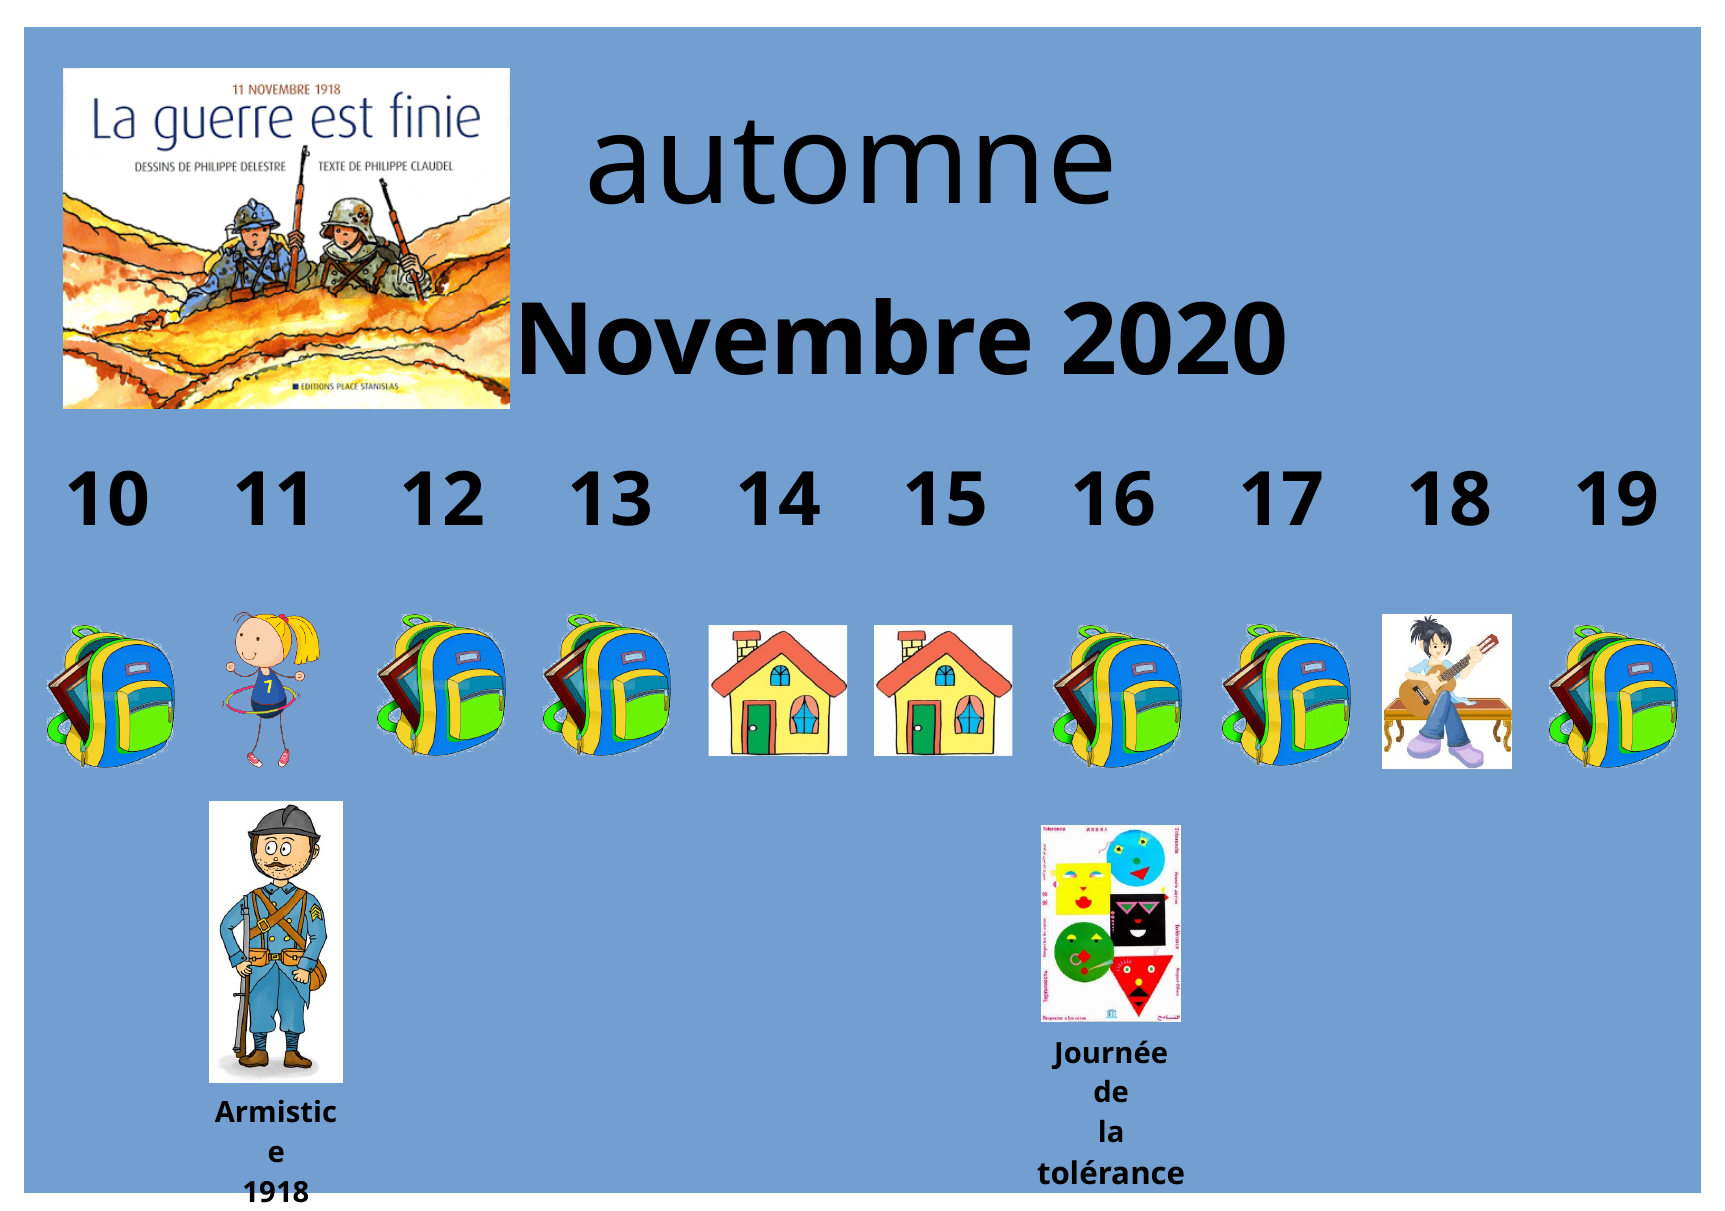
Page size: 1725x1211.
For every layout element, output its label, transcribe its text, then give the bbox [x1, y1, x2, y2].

picture [543, 614, 671, 756]
table_cell [24, 603, 191, 780]
picture [874, 625, 1013, 756]
picture [47, 625, 175, 768]
picture [377, 614, 506, 756]
text_box Journée de la tolérance [1019, 1024, 1203, 1202]
table_cell [1365, 780, 1533, 1193]
table_cell [862, 603, 1030, 780]
picture [708, 625, 848, 756]
table_cell [694, 780, 862, 1193]
table_cell [527, 780, 694, 1193]
table_cell 17 [1198, 438, 1365, 603]
table_cell [191, 780, 359, 1193]
text_box Armistice 1918 [194, 1084, 358, 1211]
table_cell [1198, 780, 1365, 1193]
table_header [24, 27, 1701, 260]
table_cell 16 [1030, 438, 1198, 603]
table_cell [1533, 780, 1701, 1193]
table_cell [1198, 603, 1365, 780]
table_cell [191, 603, 359, 780]
table_cell 12 [359, 438, 527, 603]
table_cell 15 [862, 438, 1030, 603]
table_cell [1365, 603, 1533, 780]
table_cell [862, 780, 1030, 1193]
table_cell [1030, 780, 1198, 1024]
table_cell 11 [191, 438, 359, 603]
table_cell [359, 603, 527, 780]
picture [63, 68, 510, 409]
picture [1222, 624, 1351, 766]
table_cell 18 [1365, 438, 1533, 603]
table_cell [527, 603, 694, 780]
text_box automne [569, 61, 1134, 248]
picture [212, 612, 325, 768]
table_cell Novembre 2020 [24, 260, 1701, 438]
picture [1053, 625, 1182, 768]
picture [1549, 625, 1678, 768]
table_cell [1030, 603, 1198, 780]
table_cell 13 [527, 438, 694, 603]
picture [1382, 614, 1512, 769]
table_cell 19 [1533, 438, 1701, 603]
table_cell [359, 780, 527, 1193]
table_cell [24, 780, 191, 1193]
table_cell [694, 603, 862, 780]
table_cell 14 [694, 438, 862, 603]
picture [209, 801, 343, 1083]
table_cell 10 [24, 438, 191, 603]
table_cell [1533, 603, 1701, 780]
picture [1041, 825, 1181, 1022]
